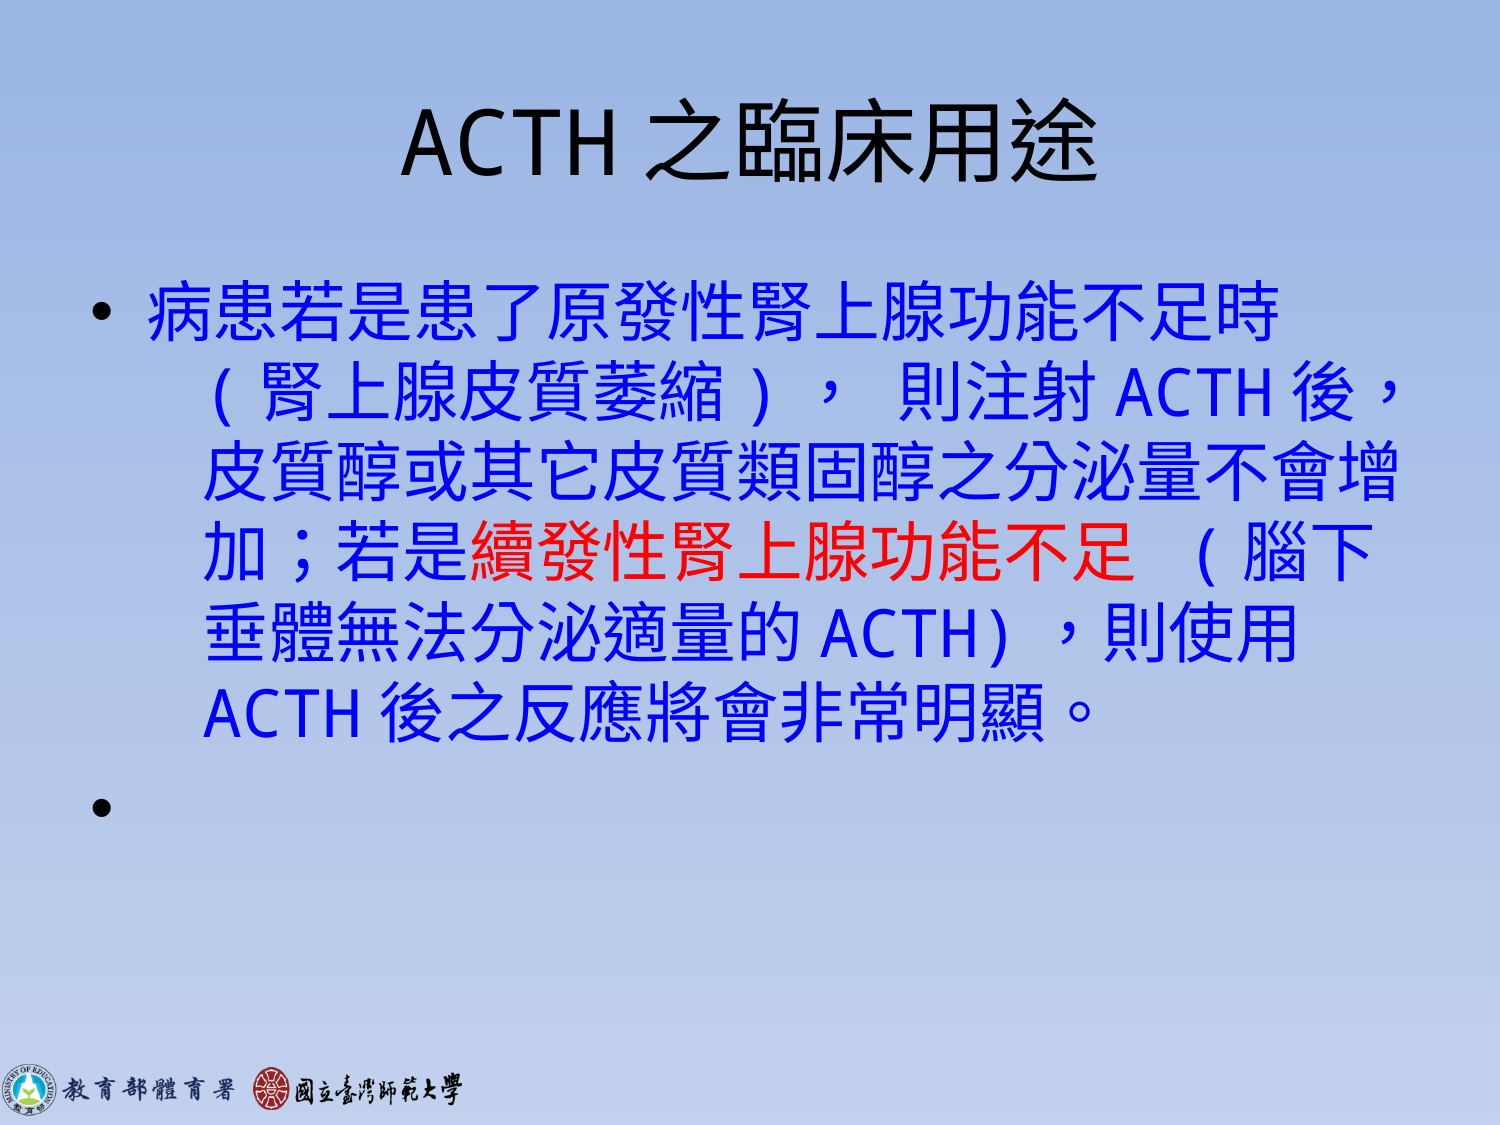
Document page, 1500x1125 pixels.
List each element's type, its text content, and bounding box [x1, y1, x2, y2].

title ACTH之臨床用途 [75, 45, 1426, 233]
list 病患若是患了原發性腎上腺功能不足時 (腎上腺皮質萎縮)， 則注射ACTH後，皮質醇或其它皮質類固醇之分泌量不會增加；若是續發性腎上腺功能不足 (腦下垂體無法分泌適量的ACTH)，則使用ACTH後之反應將會非常明顯。 [75, 262, 1426, 1005]
